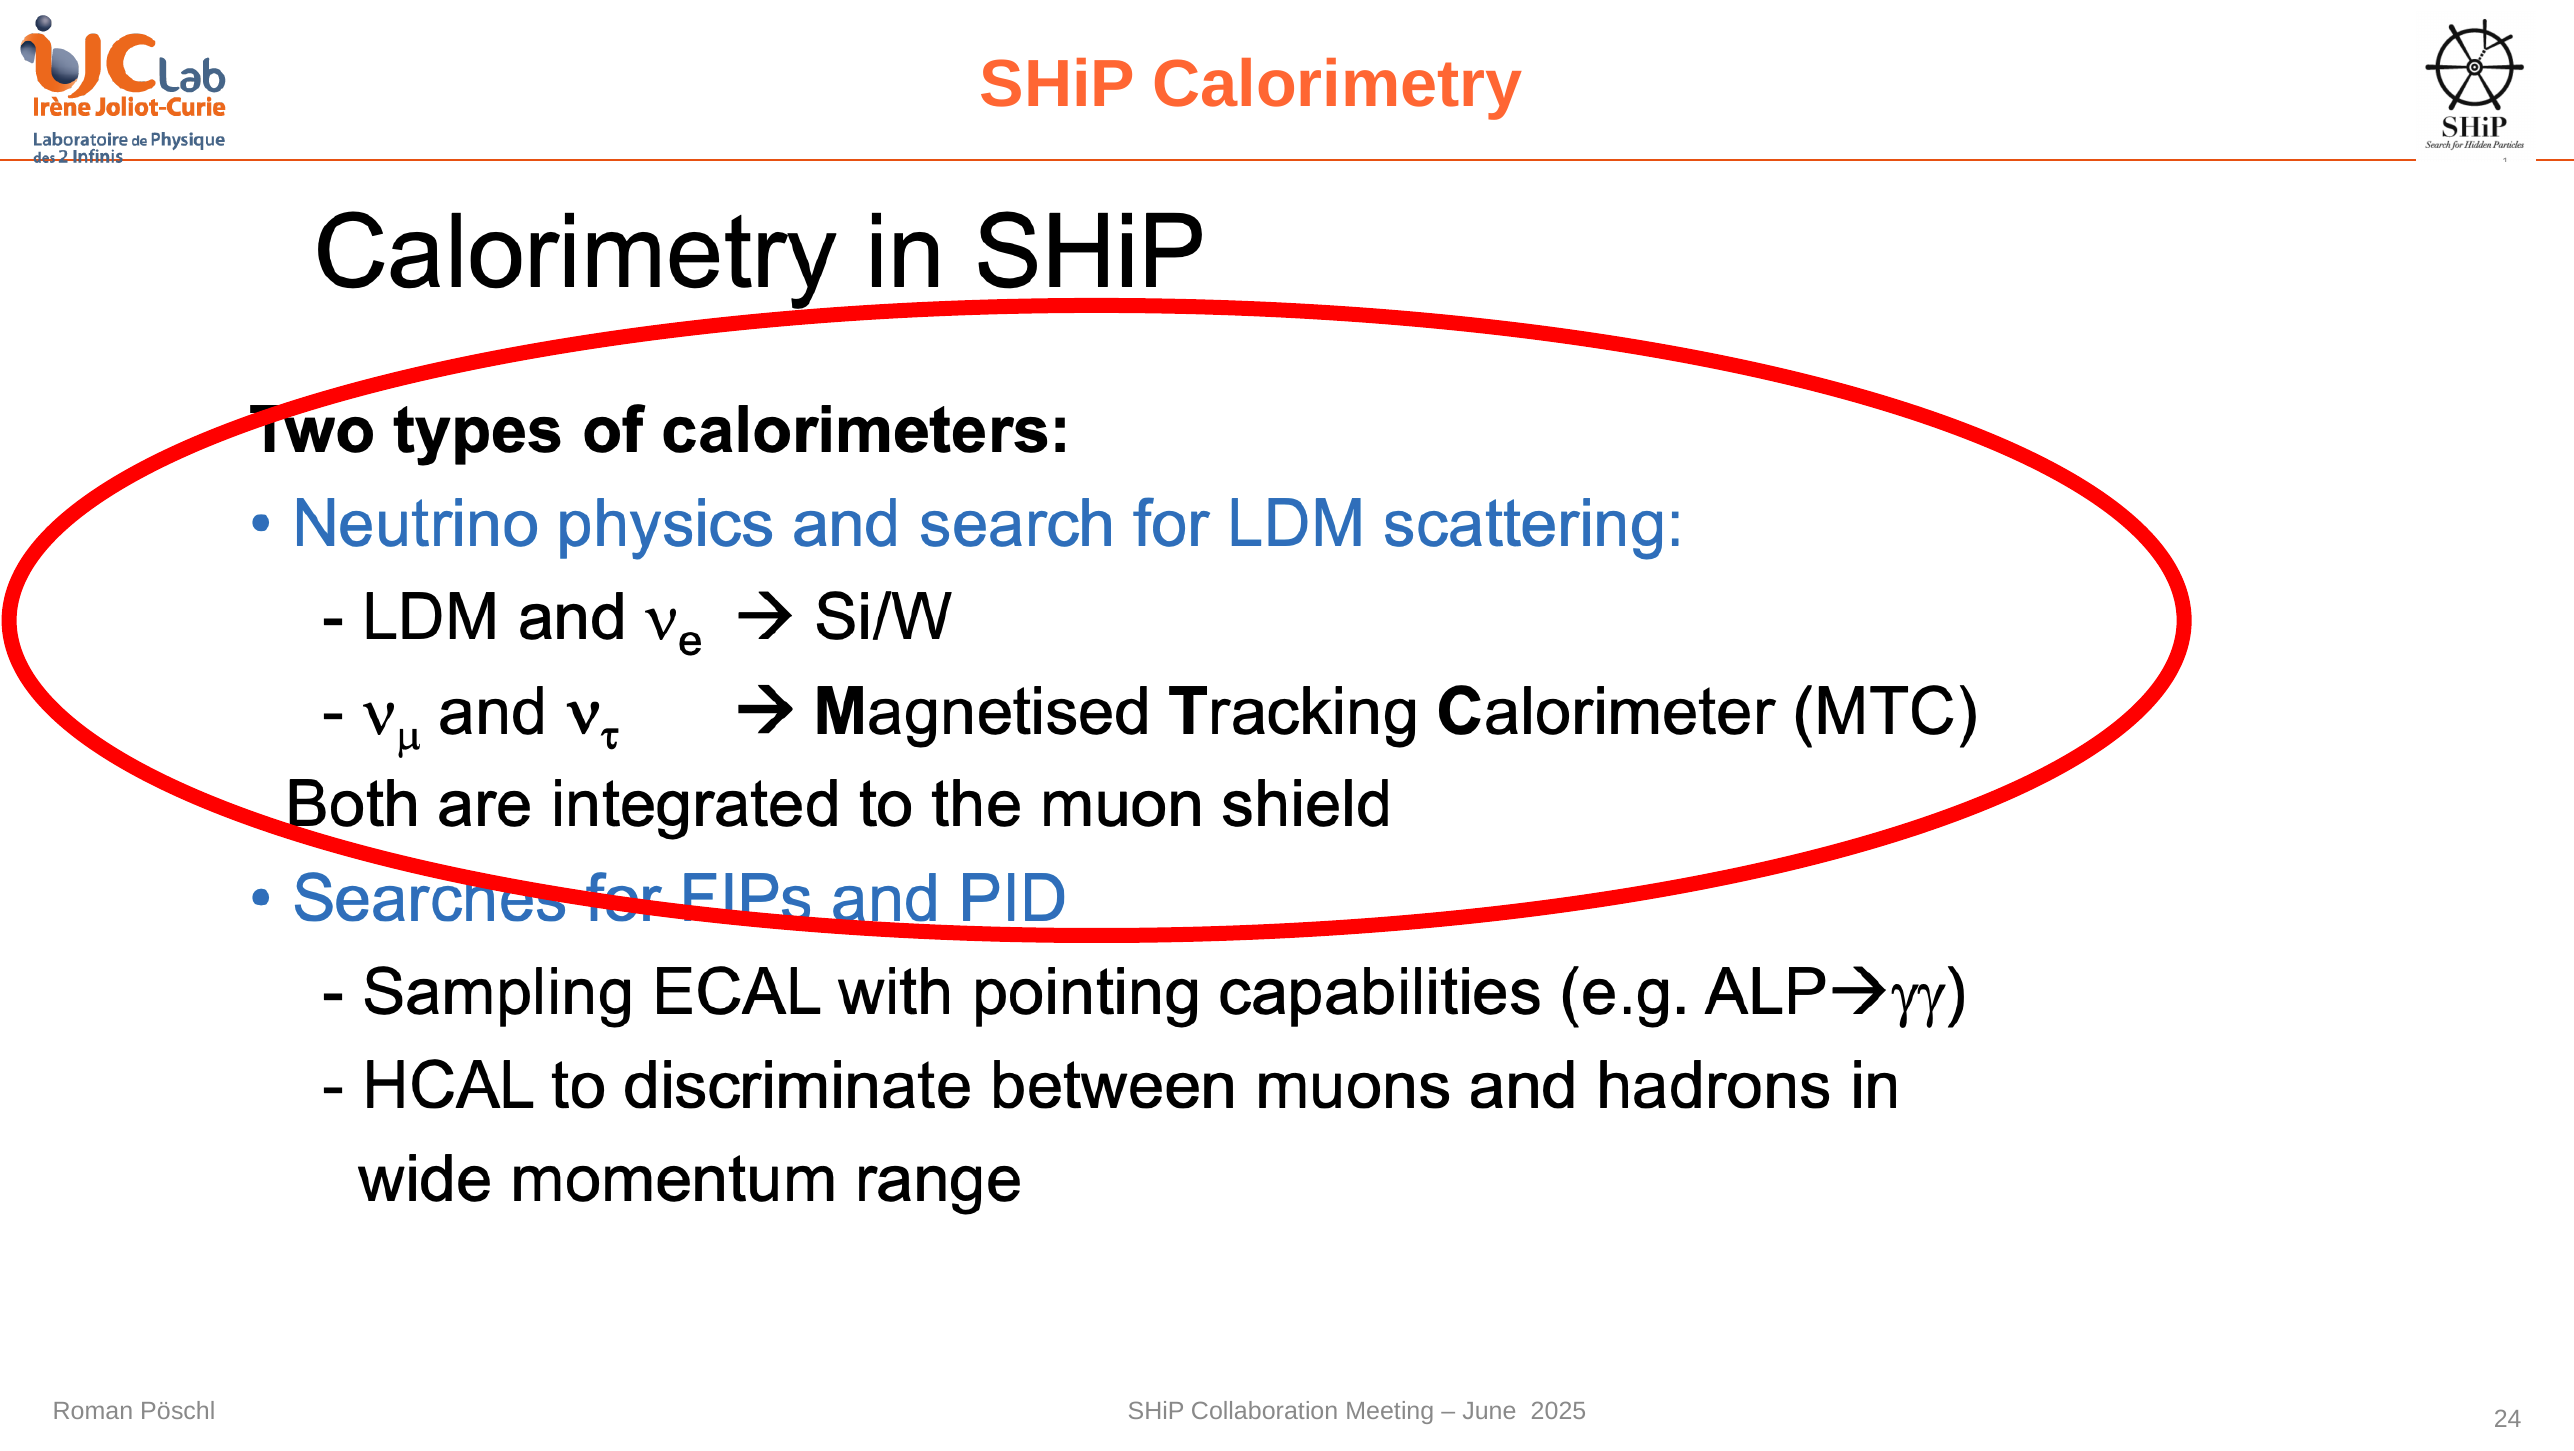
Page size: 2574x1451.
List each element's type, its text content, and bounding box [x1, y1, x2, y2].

picture [4, 0, 241, 178]
picture [199, 313, 2176, 927]
picture [199, 209, 2371, 1381]
picture [2416, 11, 2536, 162]
title SHiP Calorimetry [93, 34, 2410, 132]
